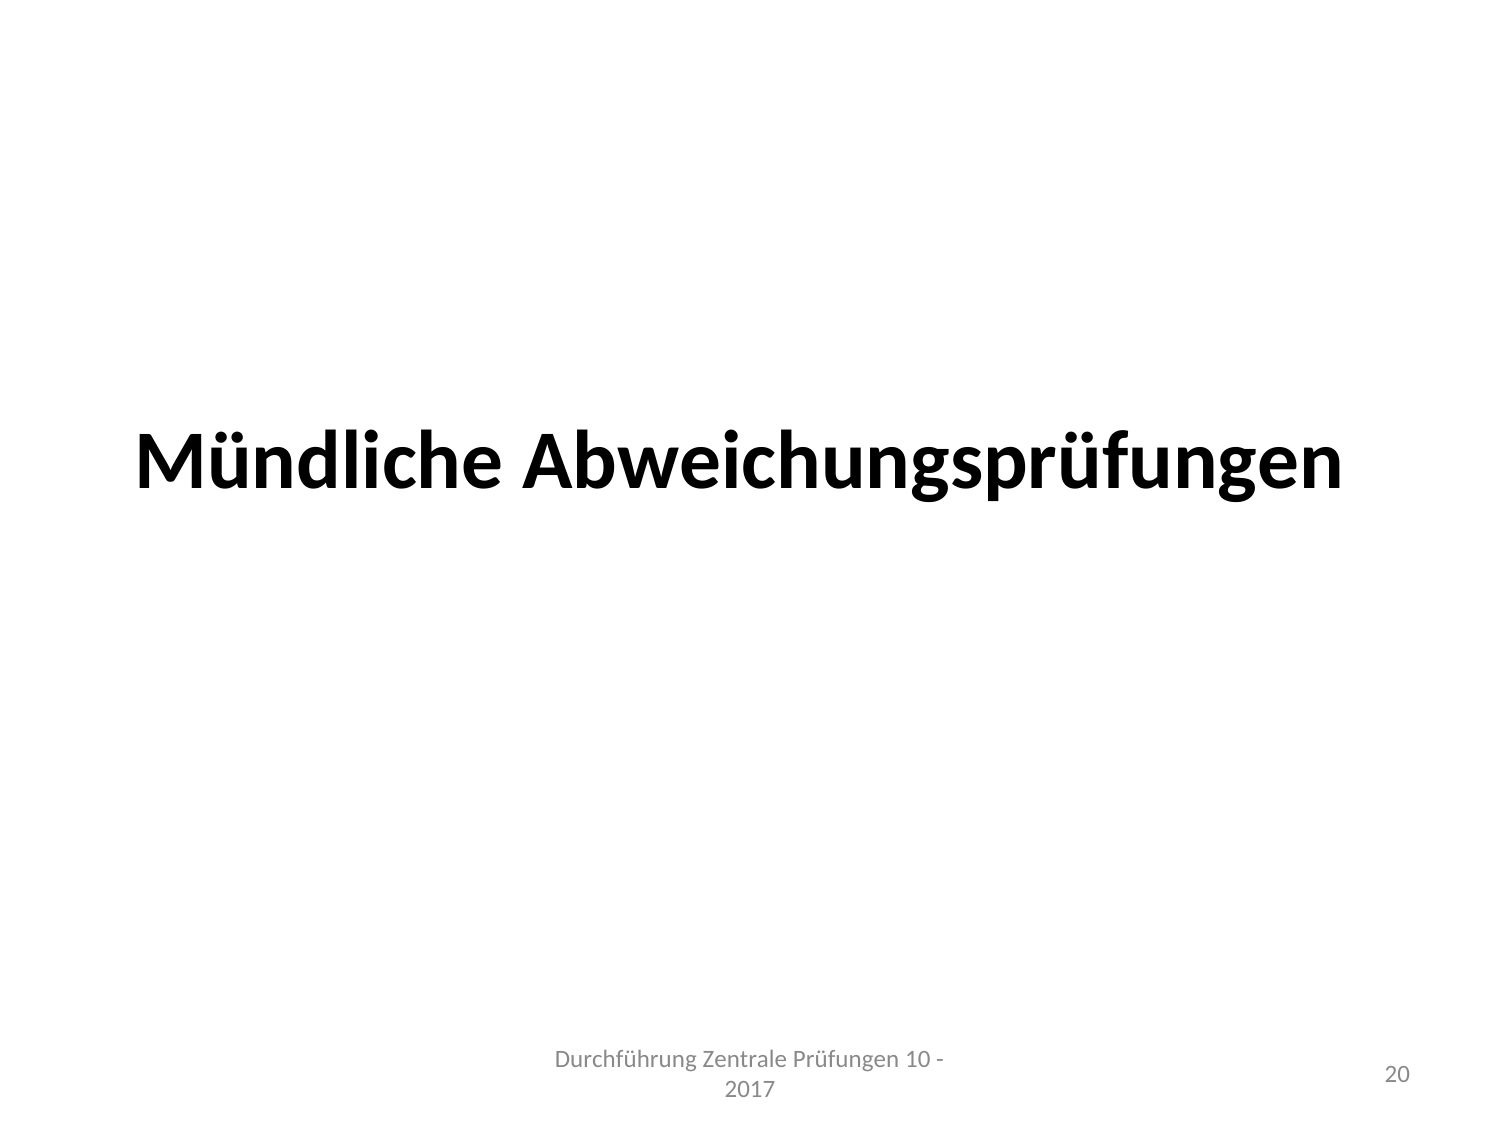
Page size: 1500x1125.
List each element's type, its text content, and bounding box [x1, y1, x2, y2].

title Mündliche Abweichungsprüfungen [64, 361, 1415, 550]
text_box Durchführung Zentrale Prüfungen 10 - 2017 [512, 1042, 988, 1103]
text_box <Foliennummer> [1074, 1042, 1426, 1103]
